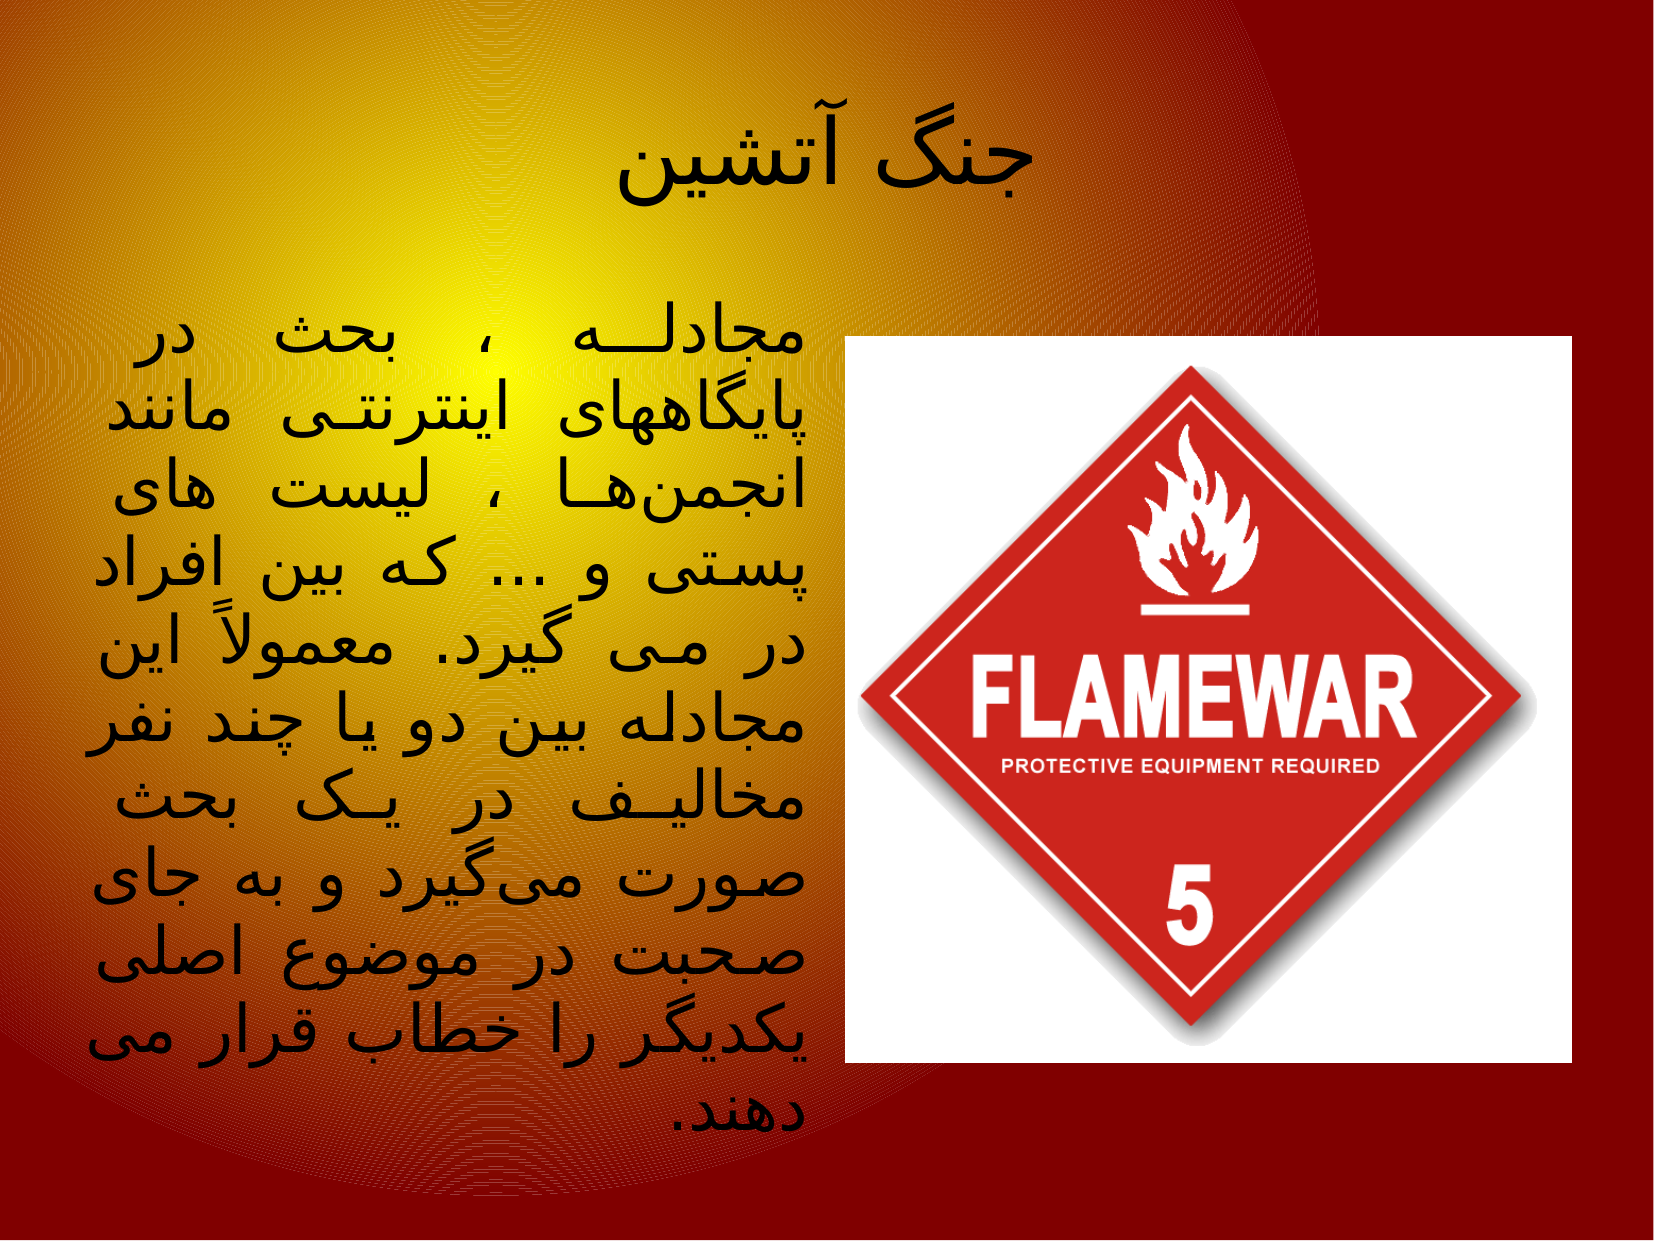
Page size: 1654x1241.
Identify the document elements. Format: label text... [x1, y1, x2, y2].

list مجادله ، بحث در پایگاههای اینترنتی مانند انجمن‌ها ، لیست های پستی و ... که بین افراد در می گیرد. معمولاً این مجادله بین دو یا چند نفر مخالیف در یک بحث صورت می‌گیرد و به جای صحبت در موضوع اصلی یکدیگر را خطاب قرار می دهند. [82, 290, 809, 1094]
title جنگ آتشین [82, 56, 1571, 250]
picture [845, 336, 1572, 1063]
